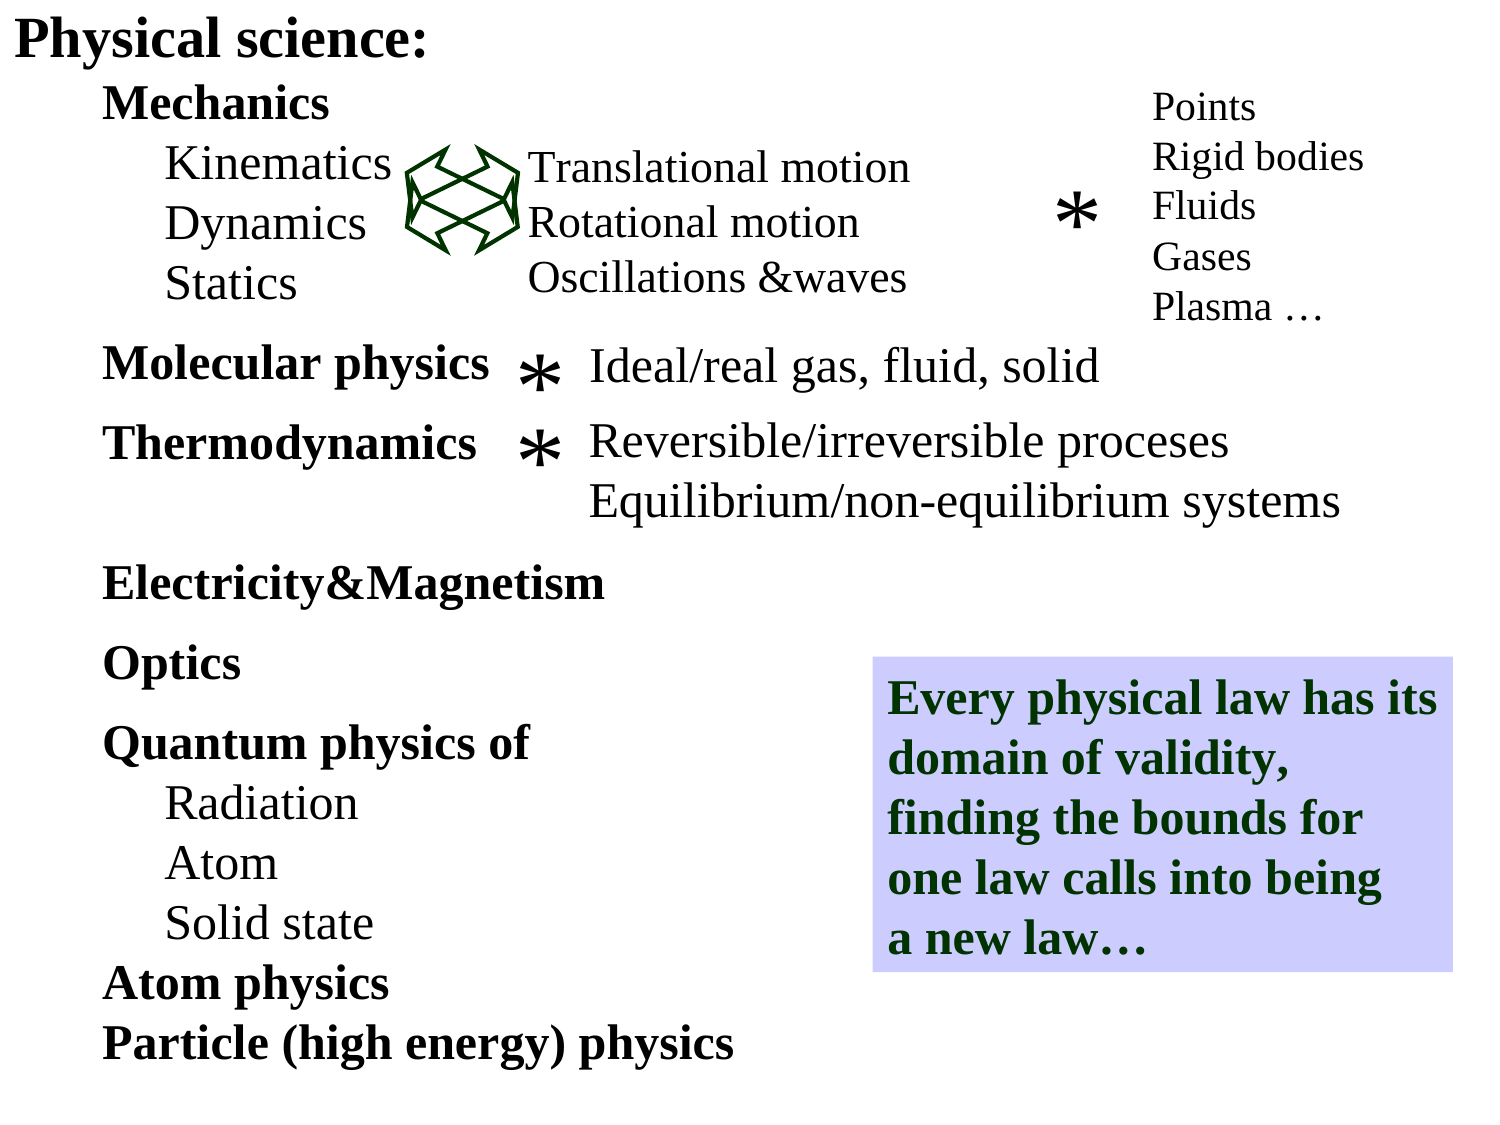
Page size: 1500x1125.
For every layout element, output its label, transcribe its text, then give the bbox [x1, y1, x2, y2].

text_box * [500, 312, 580, 387]
text_box * [500, 387, 580, 523]
text_box Physical science: Mechanics Kinematics Dynamics Statics Molecular physics Thermodynamics Electricity&Magnetism Optics Quantum physics of Radiation Atom Solid state Atom physics Particle (high energy) physics [0, 0, 750, 1077]
text_box Points Rigid bodies Fluids Gases Plasma … [1137, 70, 1380, 337]
text_box Every physical law has its domain of validity, finding the bounds for one law calls into being a new law… [872, 656, 1453, 973]
text_box Translational motion Rotational motion Oscillations &waves [512, 128, 926, 310]
text_box Reversible/irreversible proceses Equilibrium/non-equilibrium systems [573, 399, 1357, 536]
text_box Ideal/real gas, fluid, solid [580, 324, 1116, 399]
text_box * [1037, 149, 1118, 286]
